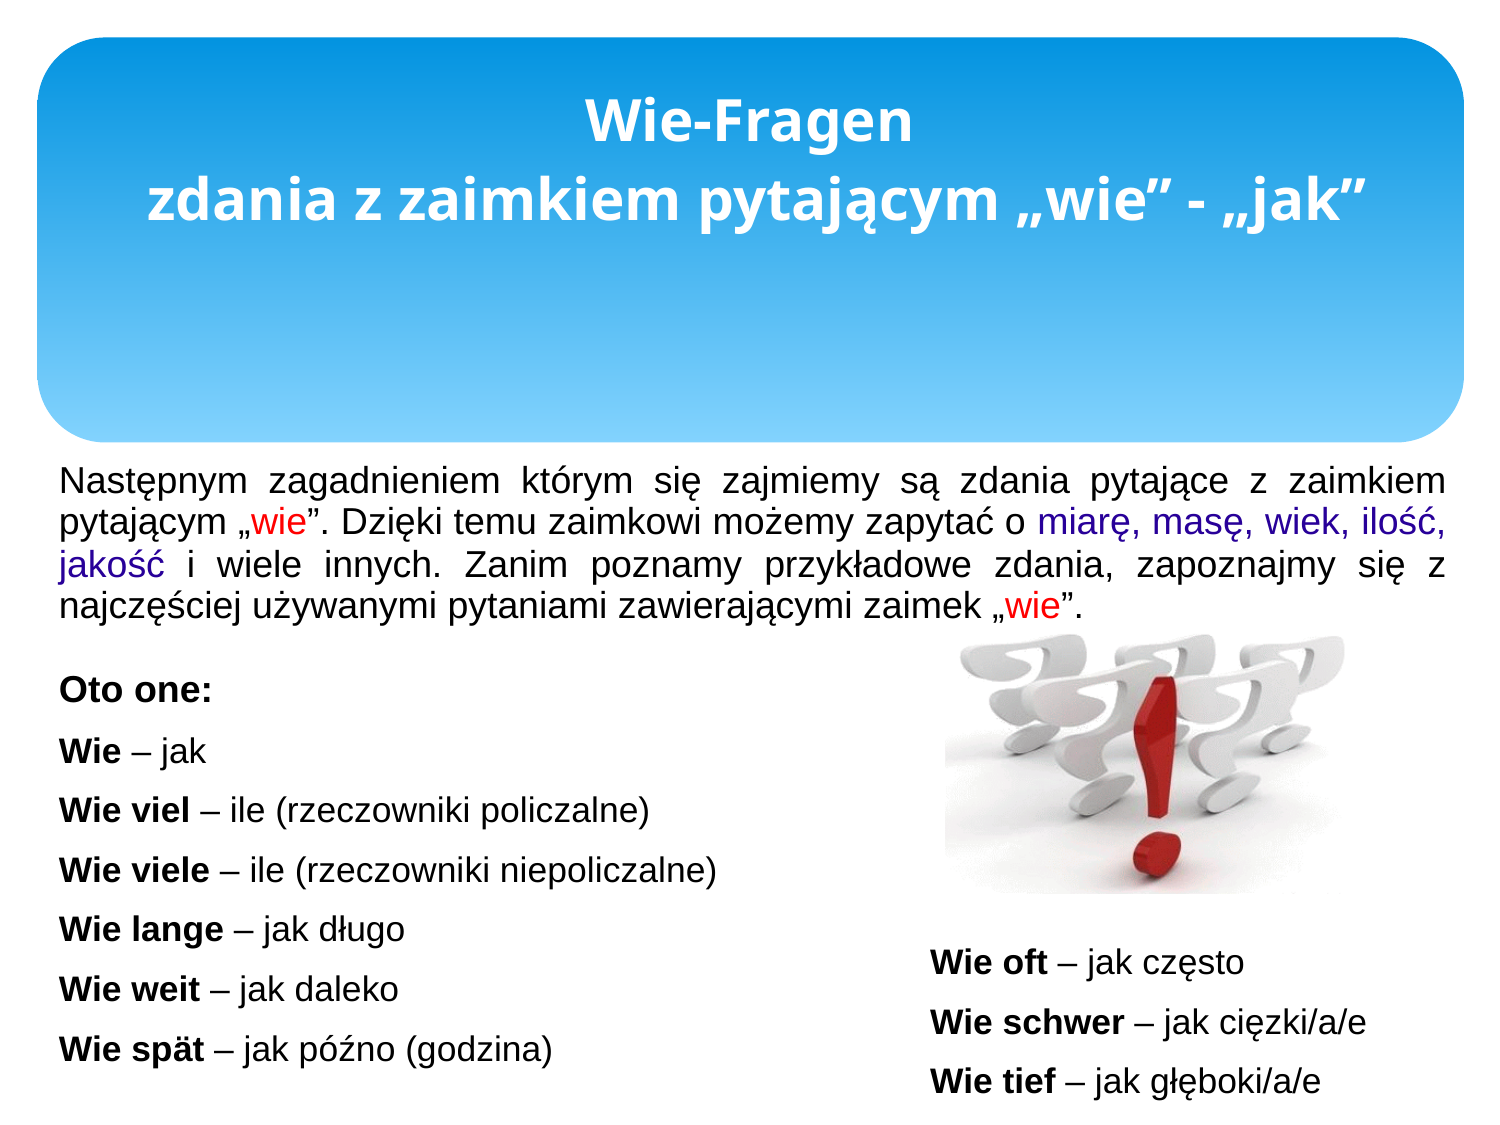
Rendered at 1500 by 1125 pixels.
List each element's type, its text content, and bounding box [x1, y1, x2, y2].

picture [945, 620, 1359, 894]
title Wie-Fragen zdania z zaimkiem pytającym „wie” - „jak” [75, 62, 1425, 254]
text_box Wie oft – jak często Wie schwer – jak cięzki/a/e Wie tief – jak głęboki/a/e [915, 915, 1384, 1125]
subtitle Następnym zagadnieniem którym się zajmiemy są zdania pytające z zaimkiem pytającym „wie”. Dzięki temu zaimkowi możemy zapytać o miarę, masę, wiek, ilość, jakość i wiele innych. Zanim poznamy przykładowe zdania, zapoznajmy się z najczęściej używanymi pytaniami zawierającymi zaimek „wie”. Oto one: Wie – jak Wie viel – ile (rzeczowniki policzalne) Wie viele – ile (rzeczowniki niepoliczalne) Wie lange – jak długo Wie weit – jak daleko Wie spät – jak późno (godzina) [59, 451, 1447, 1125]
